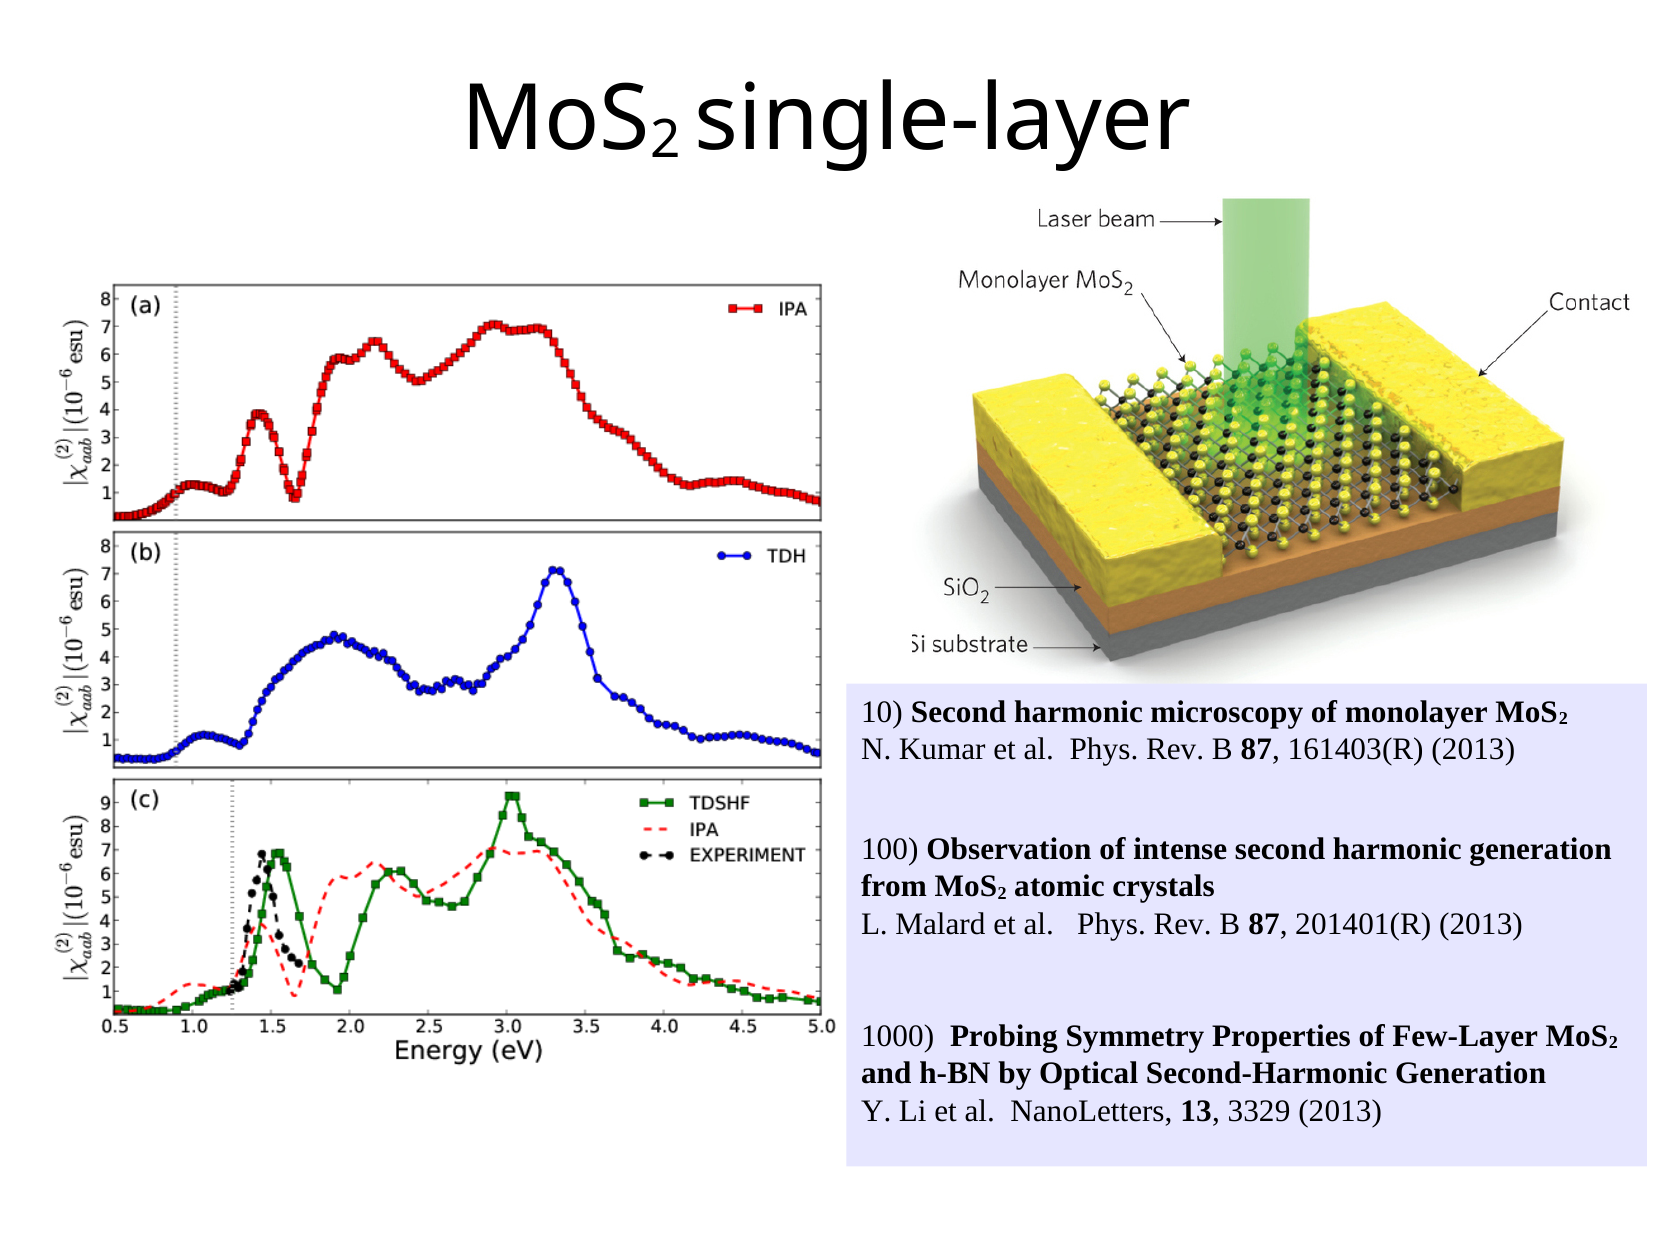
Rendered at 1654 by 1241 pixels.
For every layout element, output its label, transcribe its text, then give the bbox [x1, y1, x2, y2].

text_box 10) Second harmonic microscopy of monolayer MoS2 N. Kumar et al. Phys. Rev. B 87, 161403(R) (2013) 100) Observation of intense second harmonic generation from MoS2 atomic crystals L. Malard et al. Phys. Rev. B 87, 201401(R) (2013) 1000) Probing Symmetry Properties of Few-Layer MoS2 and h-BN by Optical Second-Harmonic Generation Y. Li et al. NanoLetters, 13, 3329 (2013) [846, 683, 1647, 1167]
title MoS2 single-layer [82, 18, 1571, 194]
picture [0, 173, 1637, 1107]
